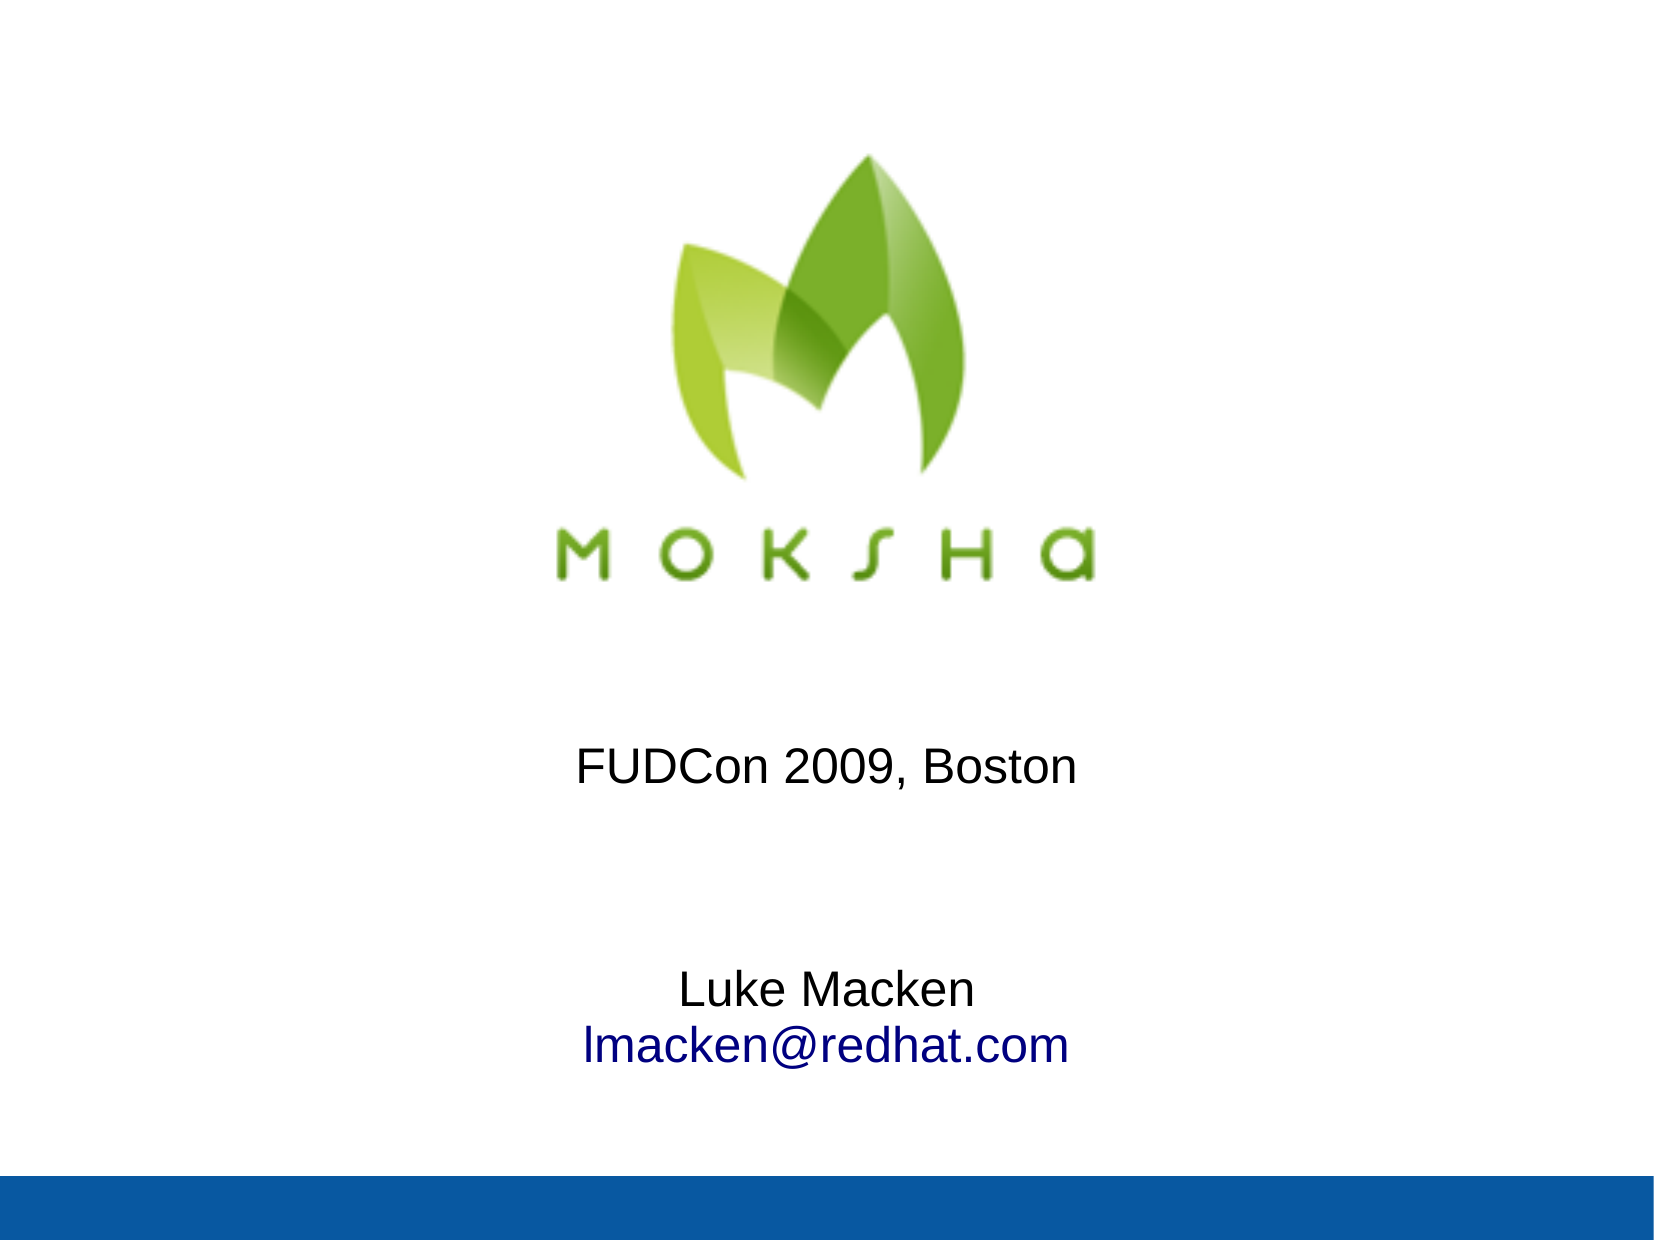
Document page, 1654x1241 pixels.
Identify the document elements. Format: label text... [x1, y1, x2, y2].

text_box FUDCon 2009, Boston Luke Macken lmacken@redhat.com [0, 682, 1654, 1241]
picture [477, 131, 1177, 624]
